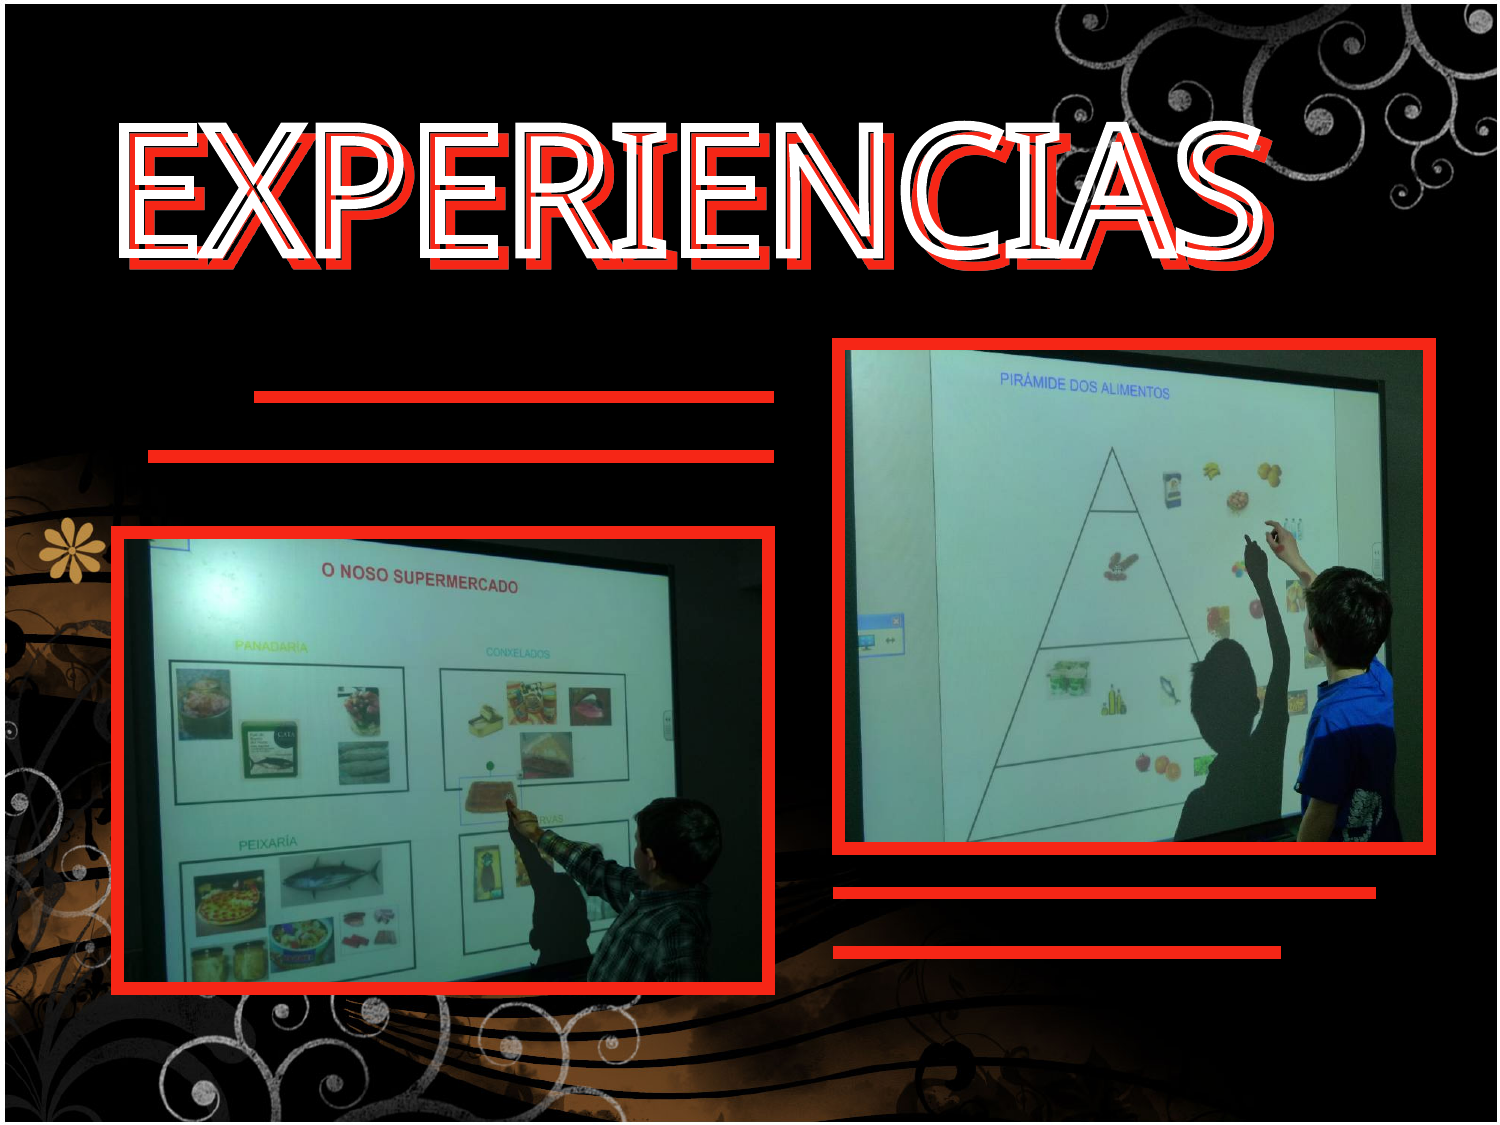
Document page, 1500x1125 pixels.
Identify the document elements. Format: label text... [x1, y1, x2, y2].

text_box EXPERIENCIAS [519, 127, 608, 254]
text_box EXPERIENCIAS [203, 127, 303, 254]
text_box EXPERIENCIAS [123, 127, 193, 254]
picture [0, 0, 1500, 1125]
text_box EXPERIENCIAS [1180, 125, 1258, 256]
text_box EXPERIENCIAS [780, 127, 879, 254]
text_box EXPERIENCIAS [1061, 126, 1172, 254]
text_box EXPERIENCIAS [685, 127, 754, 254]
text_box EXPERIENCIAS [424, 127, 493, 254]
text_box EXPERIENCIAS [905, 125, 999, 256]
text_box EXPERIENCIAS [1010, 127, 1055, 254]
text_box EXPERIENCIAS [320, 127, 399, 254]
text_box EXPERIENCIAS [617, 127, 662, 254]
